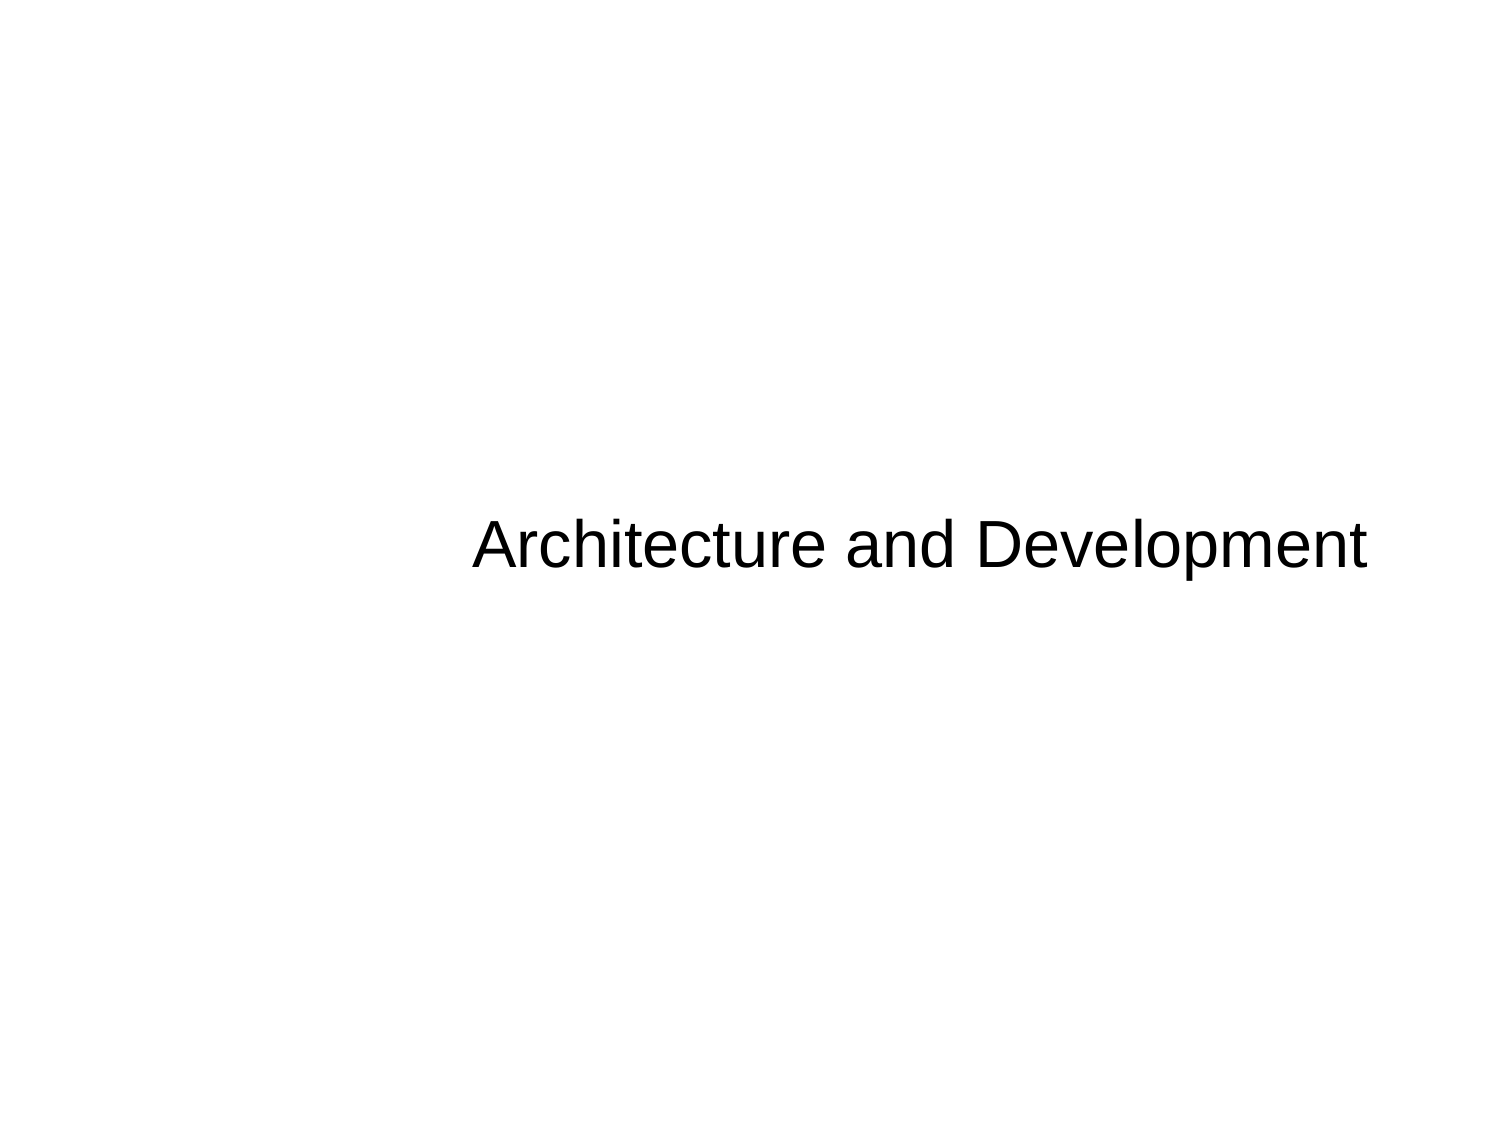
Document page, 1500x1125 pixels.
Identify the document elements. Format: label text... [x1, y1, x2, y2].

title Architecture and Development [135, 450, 1369, 638]
